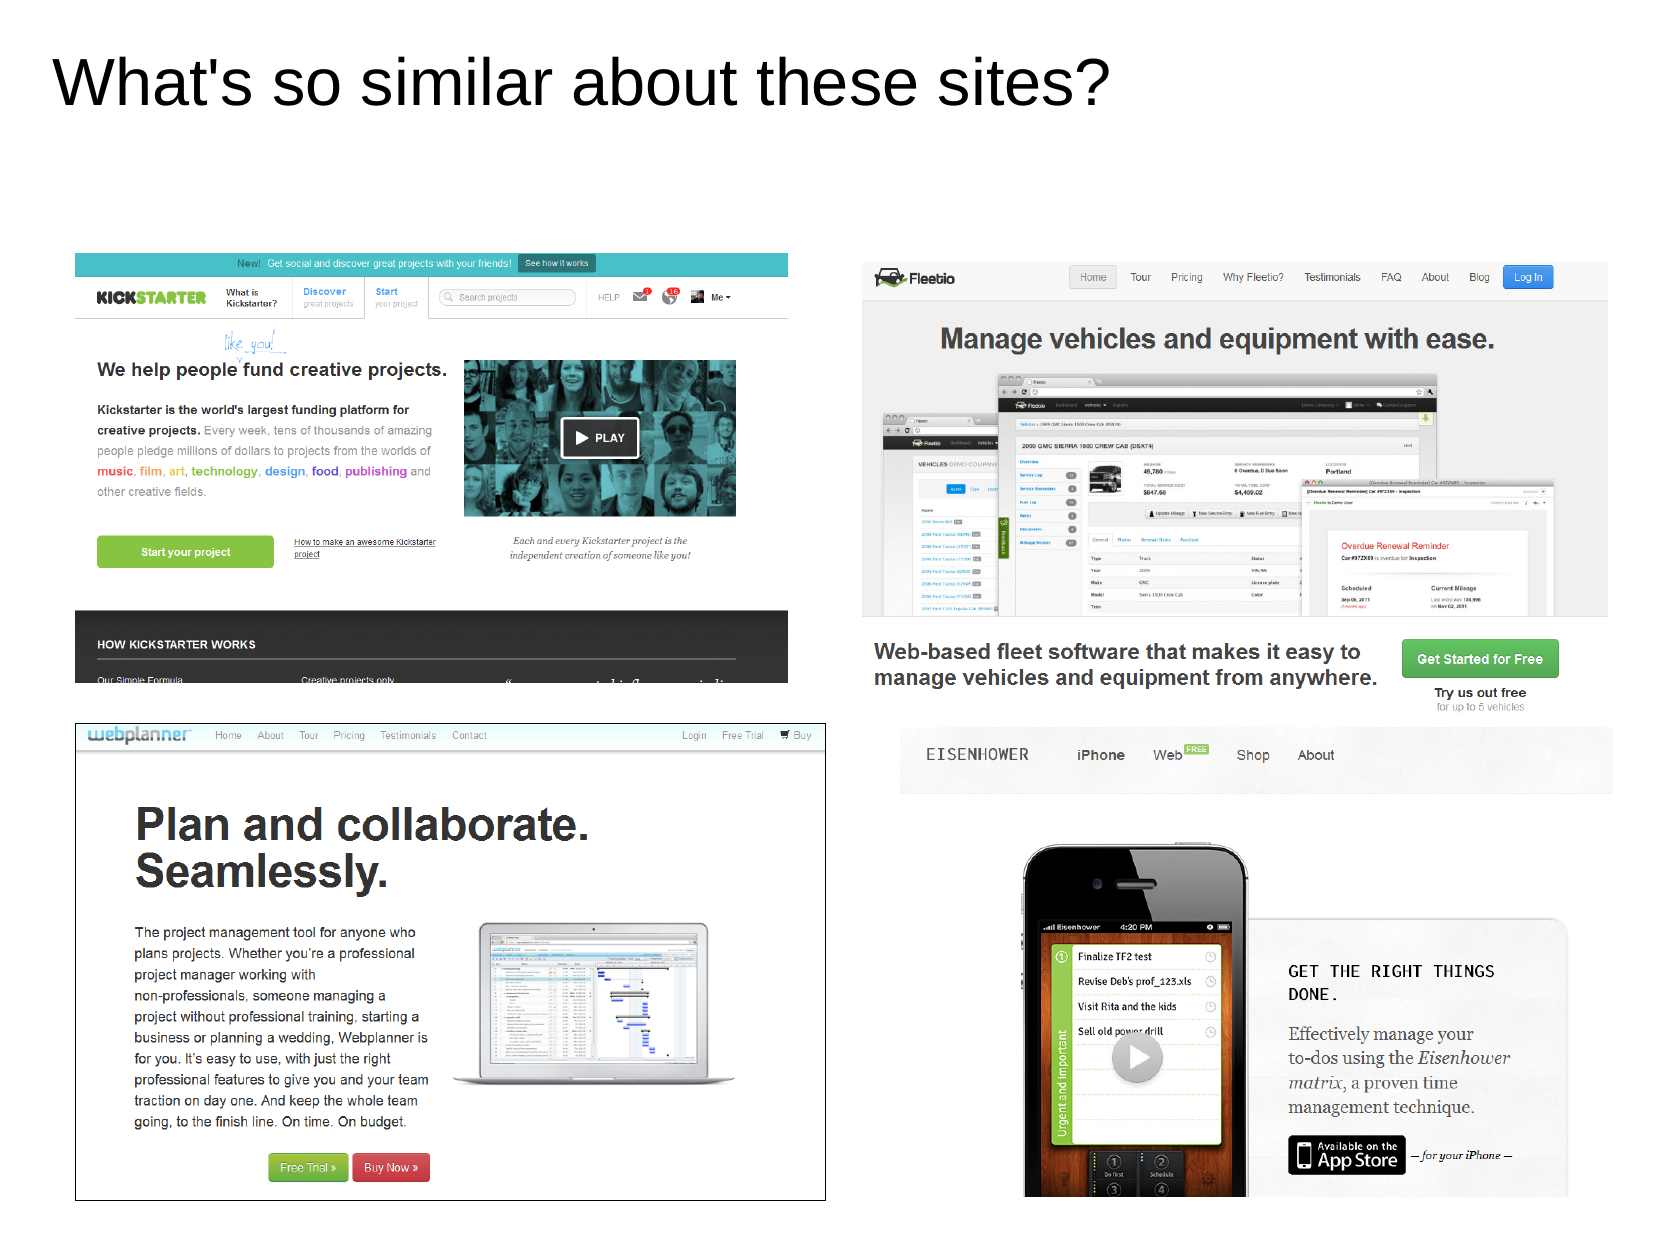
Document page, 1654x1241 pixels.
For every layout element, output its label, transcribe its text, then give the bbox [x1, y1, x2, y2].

text_box What's so similar about these sites? [37, 37, 1238, 128]
picture [75, 253, 788, 683]
picture [862, 262, 1608, 713]
picture [900, 727, 1613, 1198]
picture [75, 723, 826, 1201]
